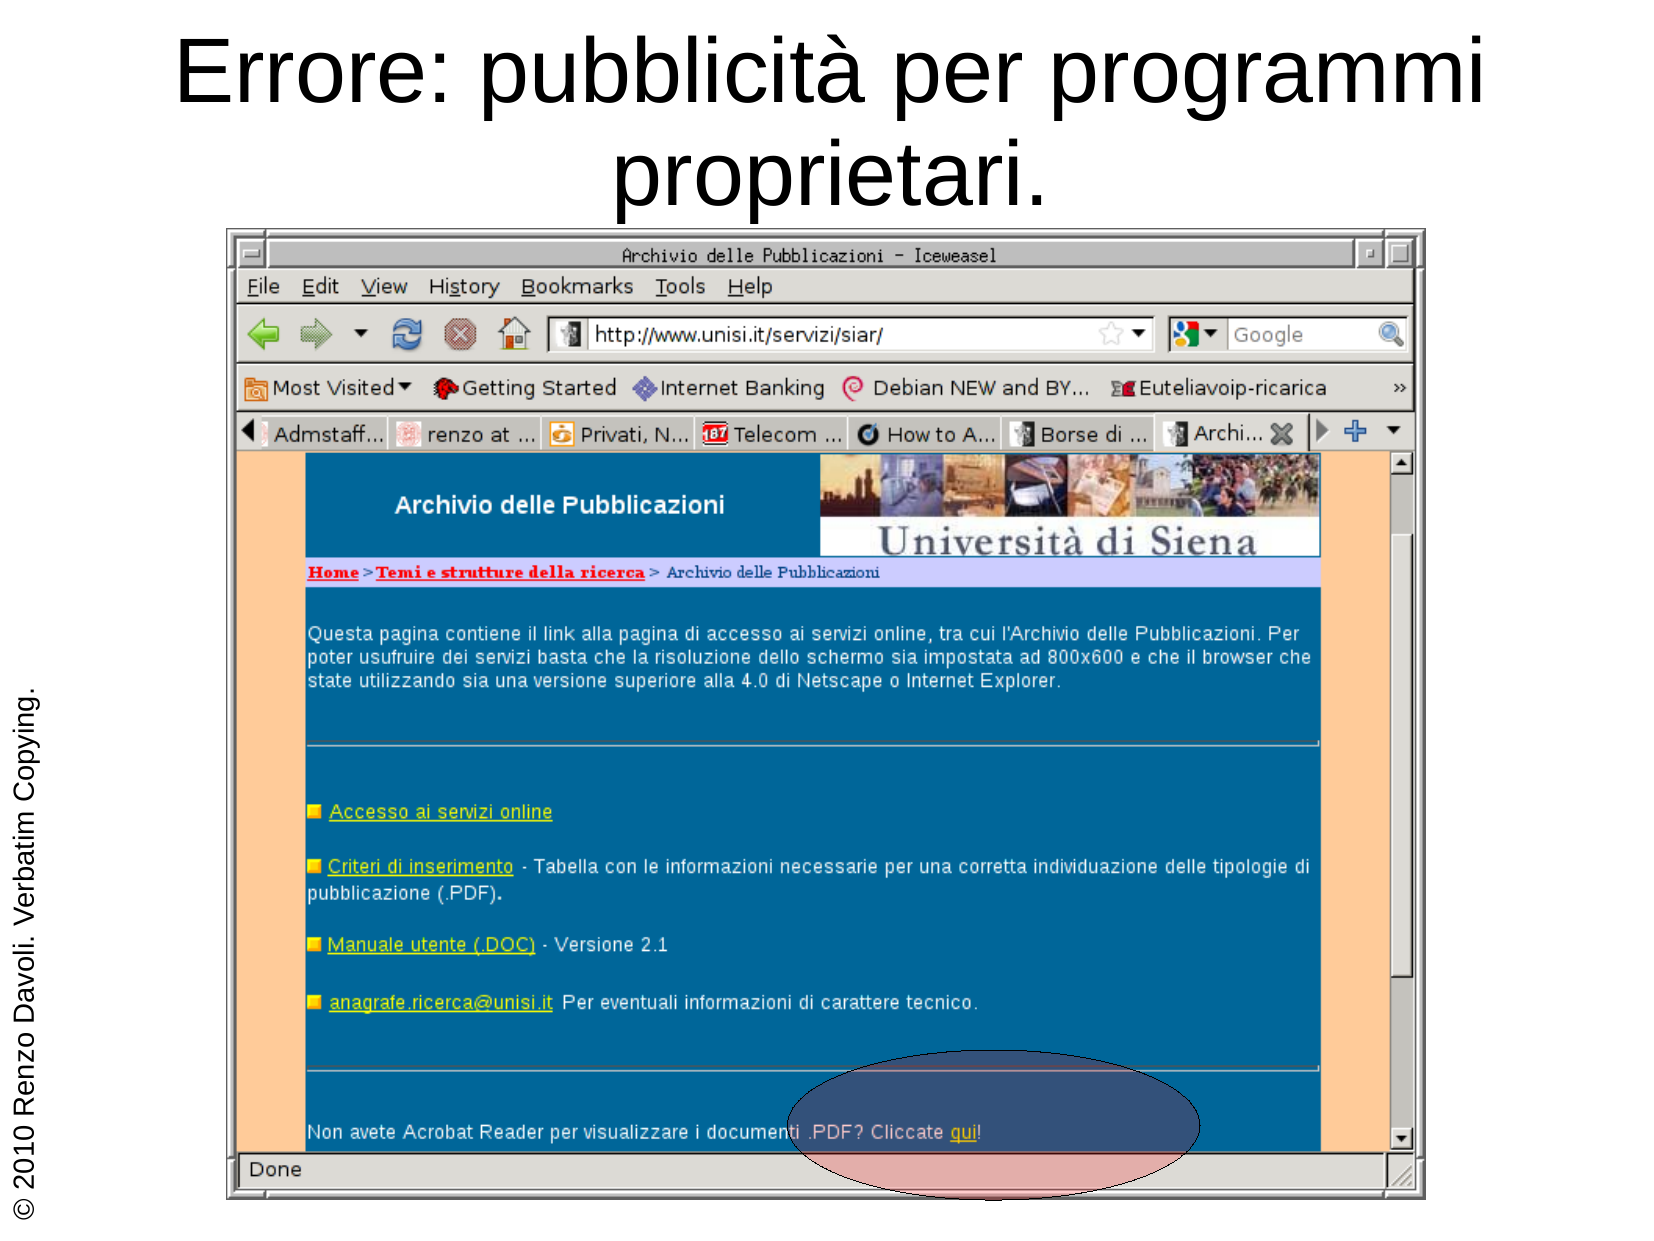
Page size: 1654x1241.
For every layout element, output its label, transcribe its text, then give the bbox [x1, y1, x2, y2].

picture [803, 862, 810, 873]
picture [1263, 862, 1271, 877]
picture [1138, 862, 1145, 873]
picture [226, 228, 1426, 1201]
title Errore: pubblicità per programmi proprietari. [86, 19, 1576, 226]
picture [897, 862, 904, 873]
picture [606, 862, 613, 873]
picture [602, 998, 613, 1009]
picture [535, 859, 544, 873]
picture [411, 889, 418, 899]
picture [547, 862, 555, 873]
picture [320, 889, 327, 899]
picture [724, 998, 737, 1009]
picture [458, 1128, 466, 1138]
picture [614, 941, 621, 951]
picture [362, 889, 369, 899]
picture [628, 862, 635, 873]
picture [960, 862, 967, 873]
picture [994, 862, 1001, 873]
picture [314, 1125, 319, 1138]
picture [551, 1128, 559, 1142]
picture [971, 862, 978, 873]
picture [373, 889, 392, 899]
picture [491, 886, 495, 904]
picture [558, 860, 565, 873]
picture [323, 1128, 330, 1138]
picture [825, 862, 832, 873]
picture [659, 996, 671, 1009]
picture [943, 862, 951, 873]
picture [403, 1125, 416, 1138]
picture [1296, 860, 1303, 873]
picture [1149, 862, 1156, 873]
picture [861, 996, 871, 1009]
picture [650, 863, 657, 873]
picture [578, 998, 585, 1009]
picture [652, 1128, 659, 1138]
picture [688, 862, 695, 873]
picture [617, 862, 624, 873]
picture [613, 998, 627, 1009]
picture [836, 862, 843, 873]
picture [800, 996, 807, 1009]
picture [589, 862, 598, 873]
picture [328, 937, 535, 956]
picture [1237, 862, 1244, 873]
picture [1198, 862, 1205, 873]
picture [700, 995, 704, 1008]
text_box [787, 1050, 1201, 1201]
picture [334, 1128, 341, 1138]
picture [1112, 862, 1120, 873]
picture [329, 995, 552, 1013]
picture [1101, 862, 1109, 873]
picture [706, 998, 714, 1009]
picture [874, 998, 881, 1009]
picture [1177, 862, 1184, 873]
picture [769, 1128, 776, 1138]
picture [886, 863, 893, 877]
picture [792, 862, 800, 873]
picture [722, 862, 741, 873]
picture [631, 998, 638, 1008]
picture [400, 889, 407, 899]
picture [418, 1128, 426, 1134]
picture [705, 862, 718, 873]
picture [641, 1128, 648, 1138]
picture [495, 1128, 502, 1138]
picture [663, 1128, 671, 1138]
picture [691, 998, 698, 1009]
picture [847, 862, 861, 873]
picture [822, 998, 829, 1009]
picture [598, 1128, 606, 1138]
picture [330, 805, 552, 821]
picture [648, 999, 656, 1009]
picture [569, 862, 576, 873]
picture [581, 941, 585, 951]
picture [778, 998, 786, 1008]
picture [415, 862, 423, 872]
picture [1215, 860, 1222, 873]
picture [309, 1125, 313, 1138]
picture [465, 886, 476, 899]
picture [539, 1128, 543, 1138]
picture [749, 862, 756, 873]
picture [447, 1126, 454, 1138]
picture [1051, 860, 1058, 873]
picture [752, 998, 760, 1009]
picture [963, 998, 970, 1009]
picture [936, 998, 944, 1008]
picture [708, 1125, 715, 1138]
picture [564, 995, 574, 1009]
picture [925, 998, 932, 1009]
picture [609, 1129, 617, 1138]
picture [309, 889, 316, 904]
picture [387, 1128, 394, 1138]
picture [451, 886, 462, 899]
picture [487, 862, 495, 872]
picture [1226, 863, 1233, 877]
picture [573, 1128, 577, 1138]
picture [429, 1128, 433, 1138]
picture [921, 863, 928, 873]
picture [767, 998, 775, 1009]
picture [1279, 862, 1286, 873]
picture [331, 886, 338, 899]
picture [780, 1128, 788, 1138]
picture [422, 889, 429, 899]
picture [1127, 862, 1134, 873]
picture [570, 941, 577, 951]
picture [869, 863, 876, 873]
picture [528, 1128, 535, 1138]
picture [1065, 863, 1075, 873]
picture [517, 1125, 524, 1138]
picture [625, 941, 632, 951]
picture [1090, 863, 1097, 873]
picture [932, 862, 939, 873]
picture [741, 998, 749, 1009]
picture [620, 1125, 632, 1138]
picture [481, 1125, 491, 1138]
picture [914, 998, 922, 1009]
picture [562, 1128, 570, 1138]
picture [952, 998, 959, 1009]
picture [342, 886, 349, 899]
picture [351, 1128, 377, 1138]
picture [506, 1128, 515, 1138]
picture [603, 941, 610, 951]
picture [479, 886, 488, 898]
picture [814, 862, 822, 873]
picture [680, 1128, 687, 1138]
picture [328, 859, 513, 876]
picture [833, 998, 847, 1009]
picture [1252, 862, 1260, 873]
picture [439, 886, 443, 904]
picture [781, 862, 789, 872]
picture [672, 862, 679, 873]
picture [1166, 860, 1174, 873]
picture [587, 941, 595, 951]
picture [380, 1126, 385, 1138]
picture [719, 1128, 726, 1138]
picture [642, 937, 650, 951]
picture [1040, 862, 1047, 873]
picture [436, 1128, 443, 1138]
picture [1079, 860, 1086, 873]
picture [891, 998, 898, 1009]
picture [555, 938, 568, 951]
picture [752, 1128, 765, 1138]
picture [760, 862, 767, 873]
picture [730, 1128, 737, 1138]
picture [741, 1128, 748, 1138]
picture [1018, 863, 1026, 873]
picture [584, 1128, 595, 1138]
picture [850, 998, 859, 1009]
